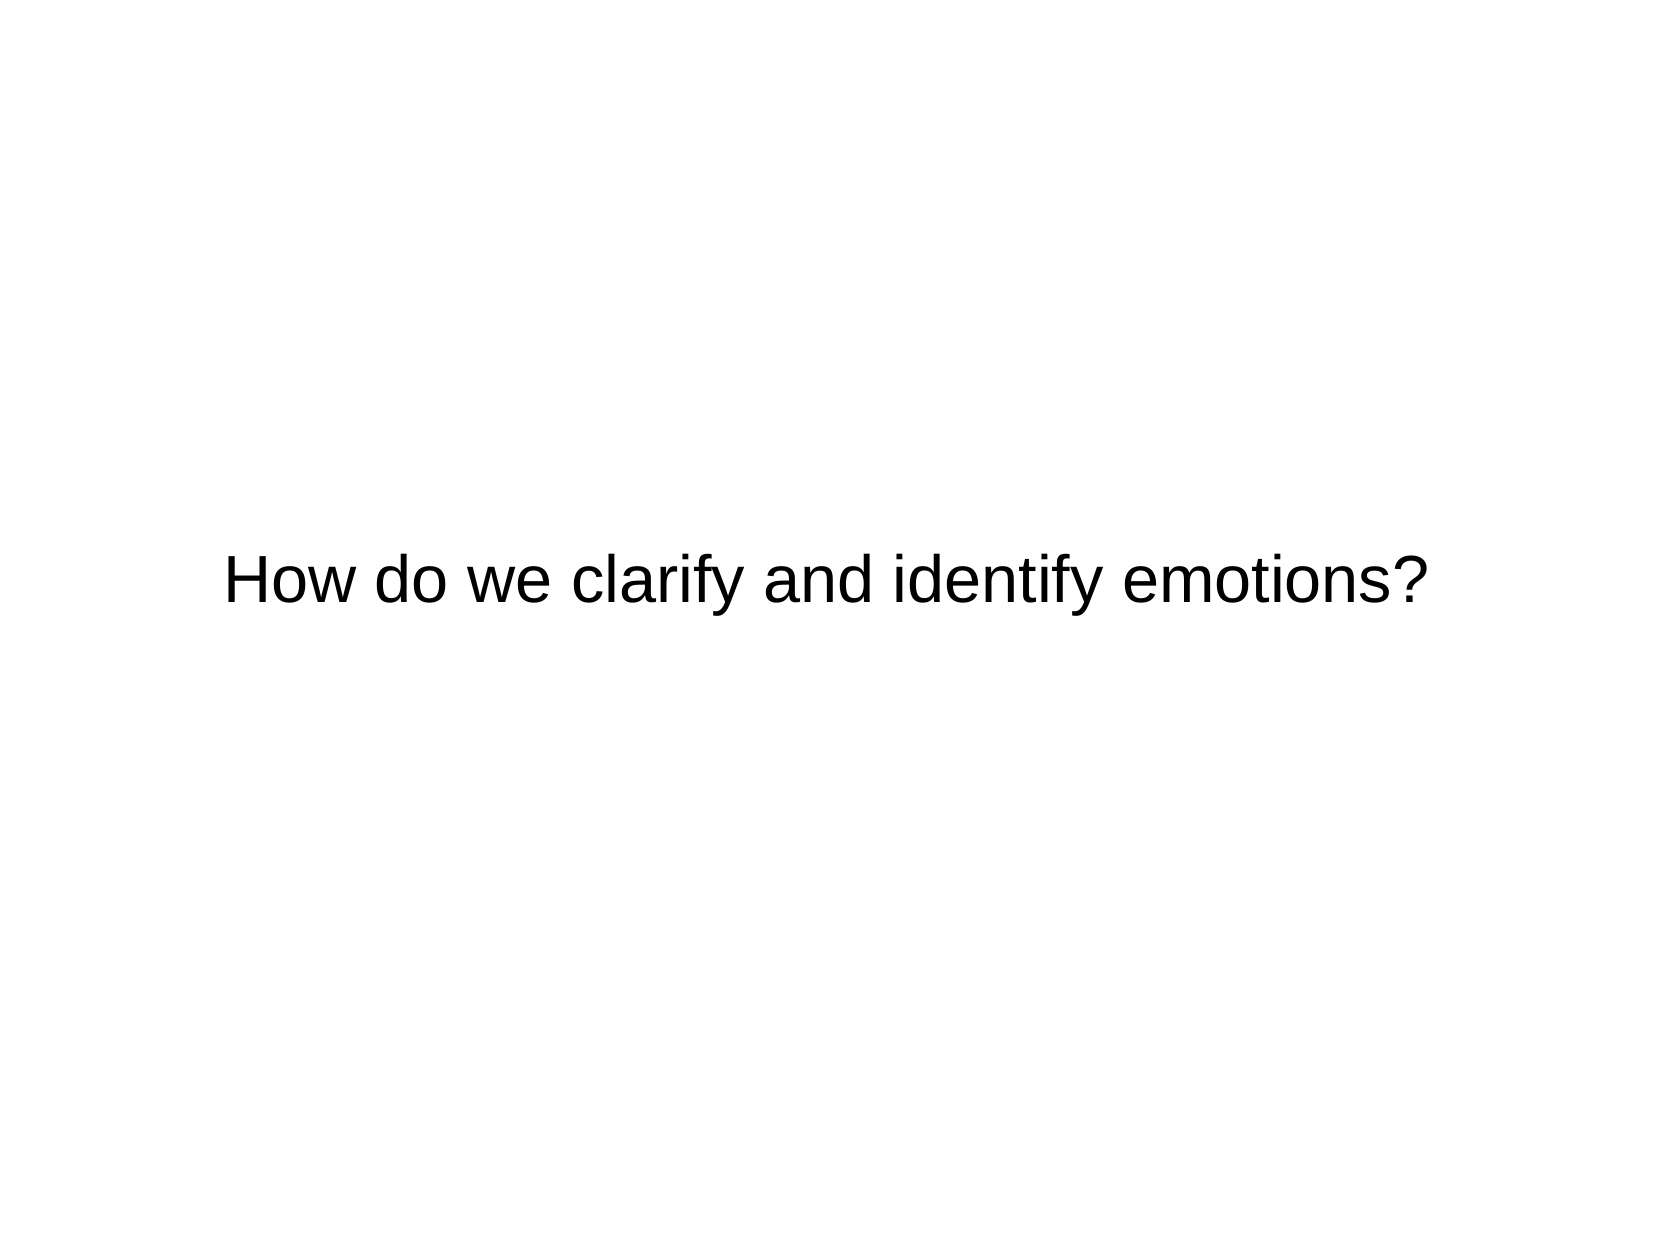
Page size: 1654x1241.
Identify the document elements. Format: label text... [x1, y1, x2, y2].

subtitle How do we clarify and identify emotions? [82, 56, 1571, 1102]
